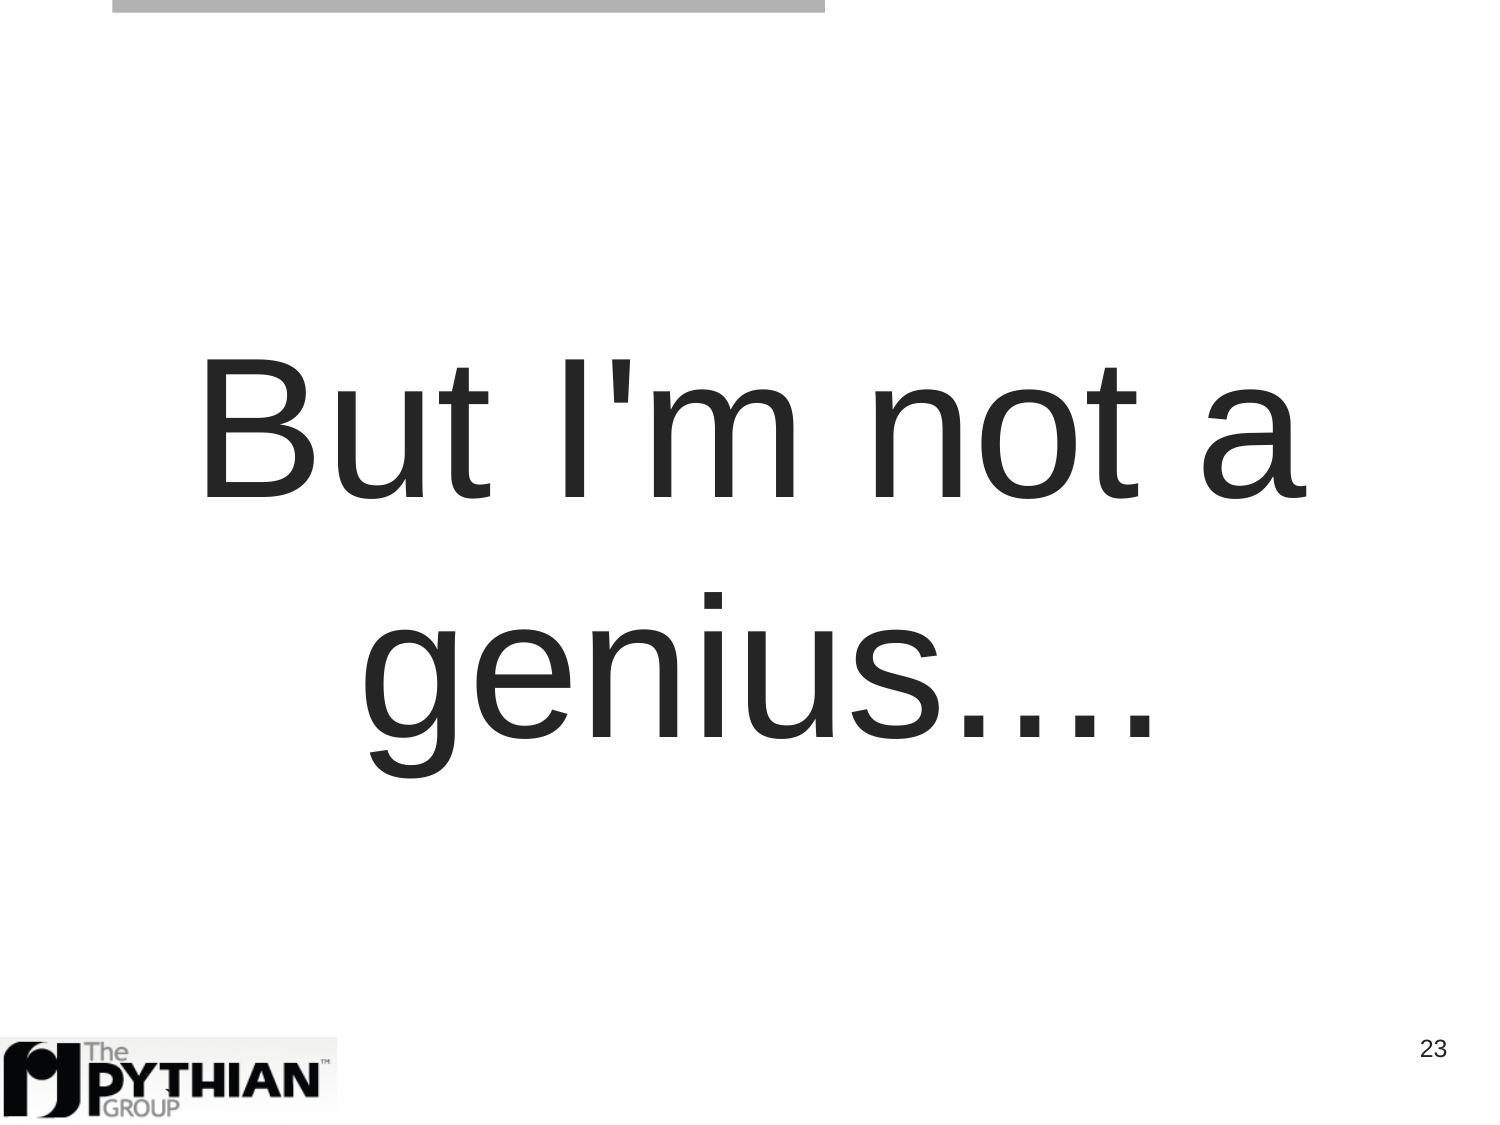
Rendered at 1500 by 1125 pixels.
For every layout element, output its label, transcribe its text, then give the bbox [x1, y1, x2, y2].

text_box But I'm not a genius.... [0, 0, 1500, 1125]
